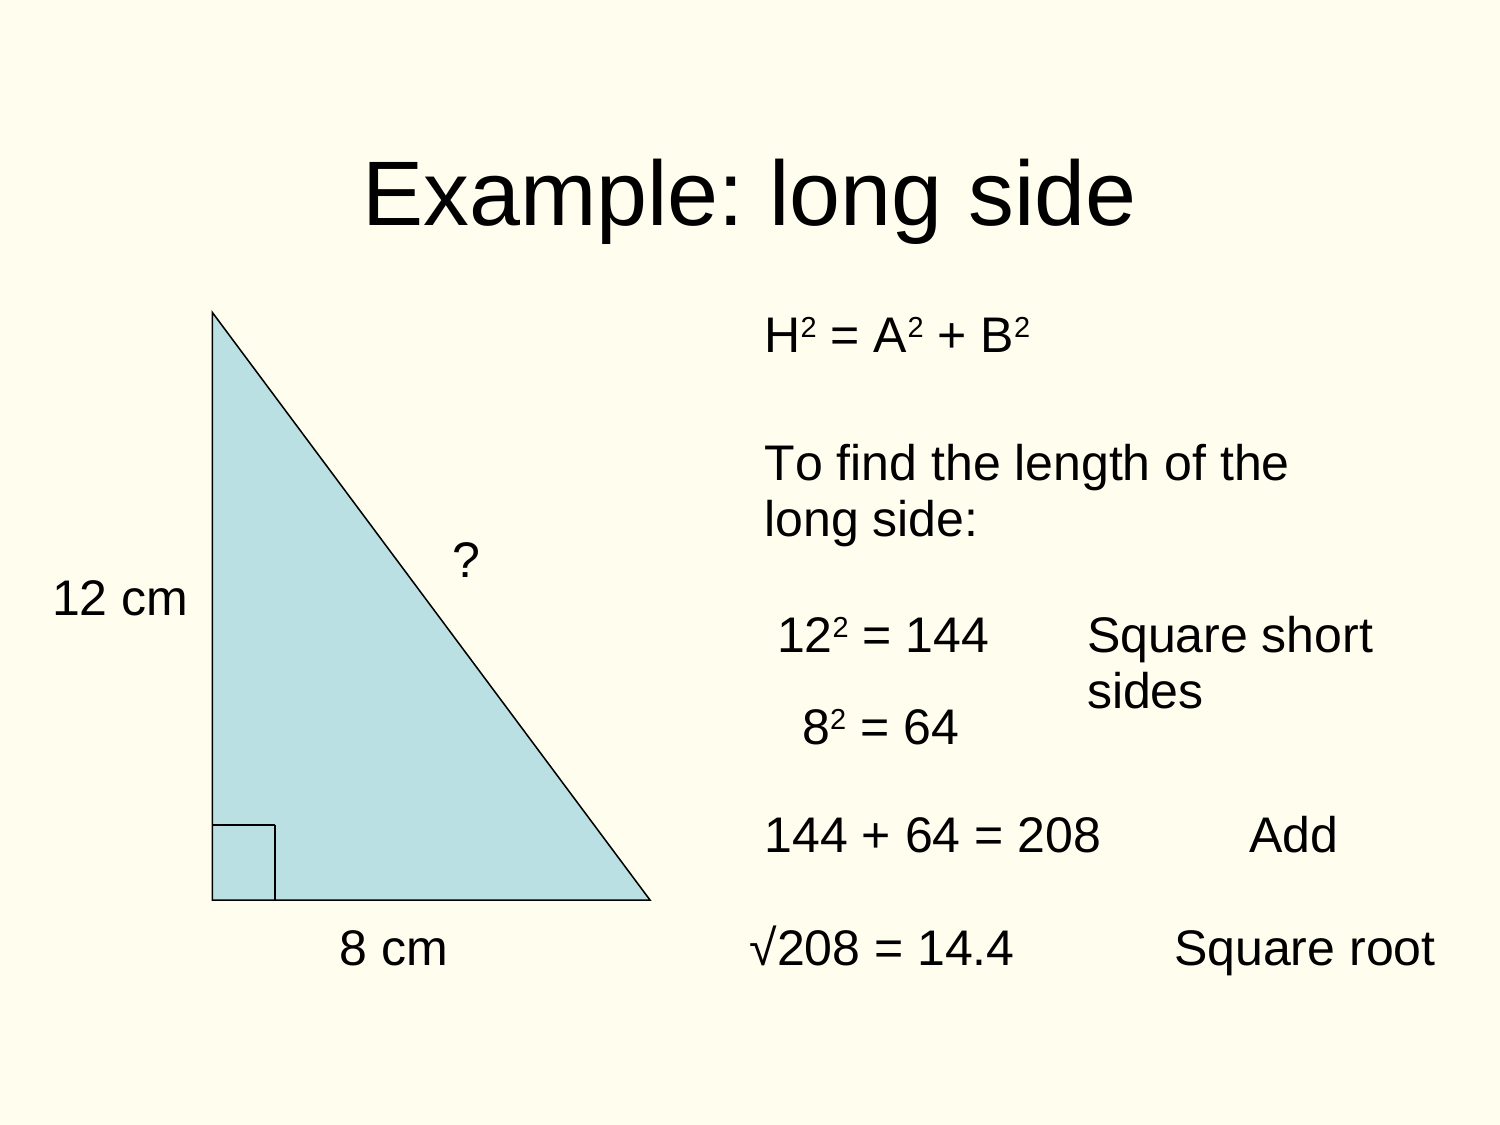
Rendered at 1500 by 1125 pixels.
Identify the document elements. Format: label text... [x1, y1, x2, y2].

text_box H2 = A2 + B2 [749, 299, 1091, 372]
text_box 8 cm [324, 912, 464, 984]
text_box [212, 312, 651, 901]
title Example: long side [112, 99, 1388, 288]
text_box Square root [1159, 912, 1451, 984]
text_box To find the length of the long side: [749, 427, 1328, 555]
text_box 12 cm [37, 562, 213, 634]
text_box ? [437, 524, 495, 597]
text_box 82 = 64 [787, 692, 974, 764]
text_box √208 = 14.4 [734, 912, 1030, 984]
text_box 144 + 64 = 208 [750, 799, 1117, 872]
text_box Square short sides [1072, 599, 1438, 727]
text_box Add [1234, 799, 1354, 872]
text_box 122 = 144 [762, 599, 1005, 672]
